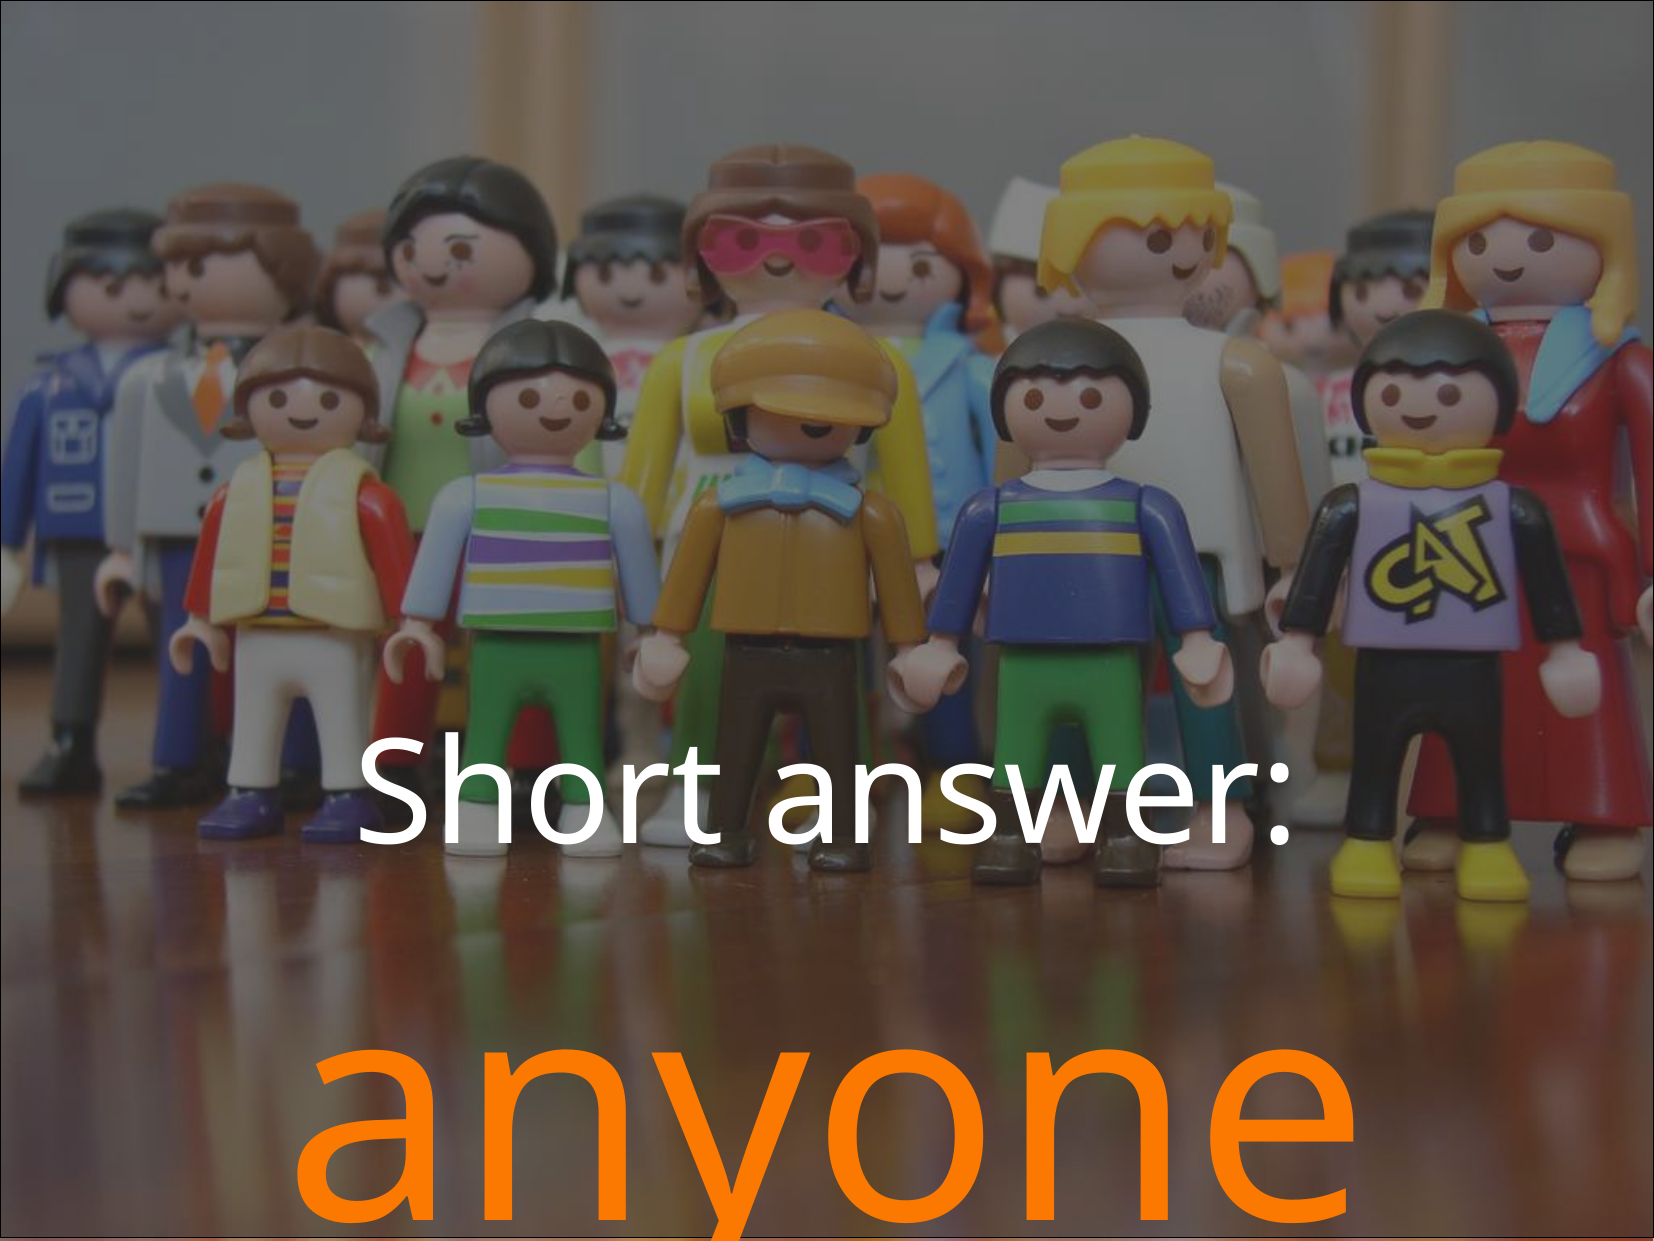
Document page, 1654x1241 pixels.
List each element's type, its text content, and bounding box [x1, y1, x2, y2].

text_box Short answer: anyone [0, 713, 1654, 1241]
text_box [0, 0, 1654, 713]
